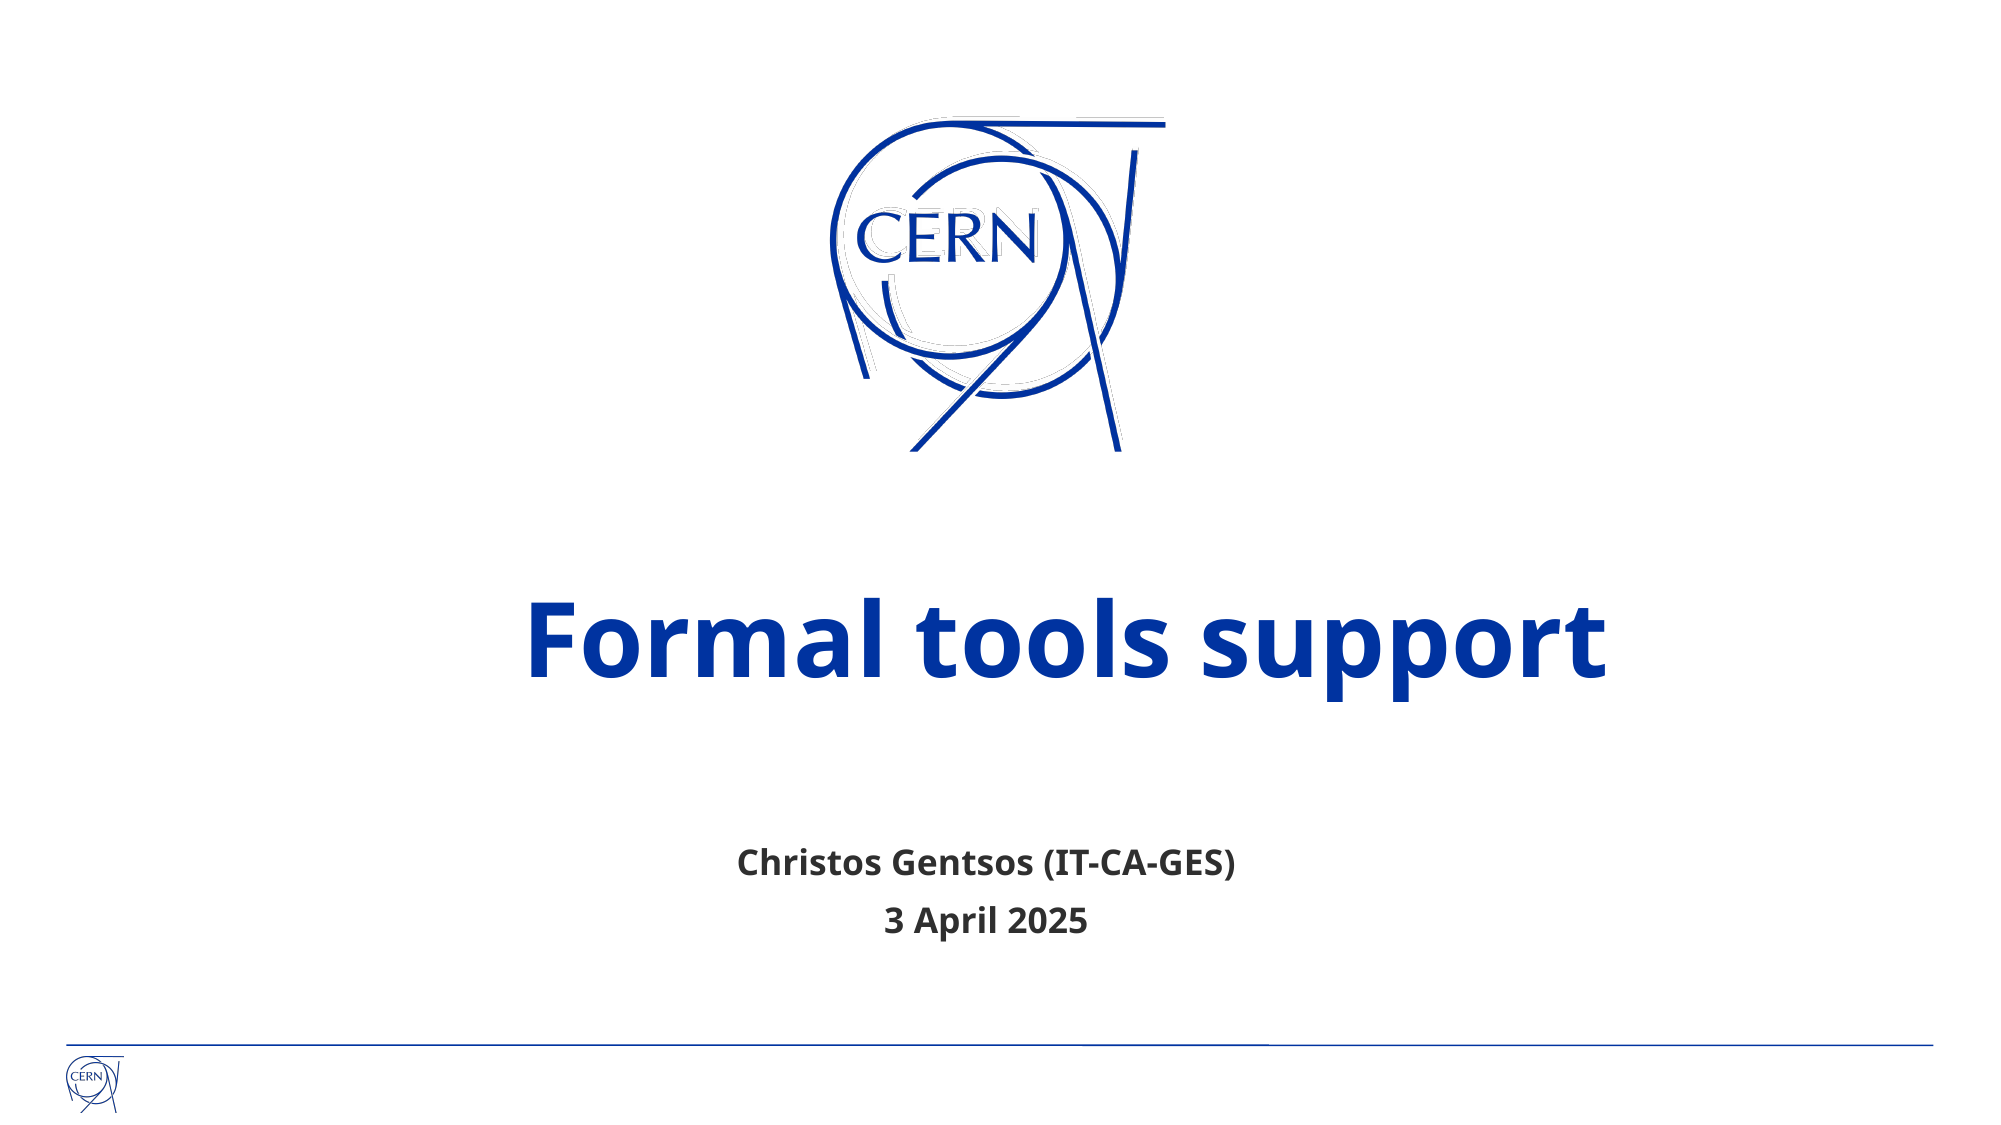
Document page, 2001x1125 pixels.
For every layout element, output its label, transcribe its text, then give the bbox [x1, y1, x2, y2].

title Formal tools support [208, 587, 1924, 732]
picture [66, 1056, 124, 1113]
subtitle Christos Gentsos (IT-CA-GES) 3 April 2025 [648, 844, 1325, 935]
picture [828, 116, 1167, 455]
